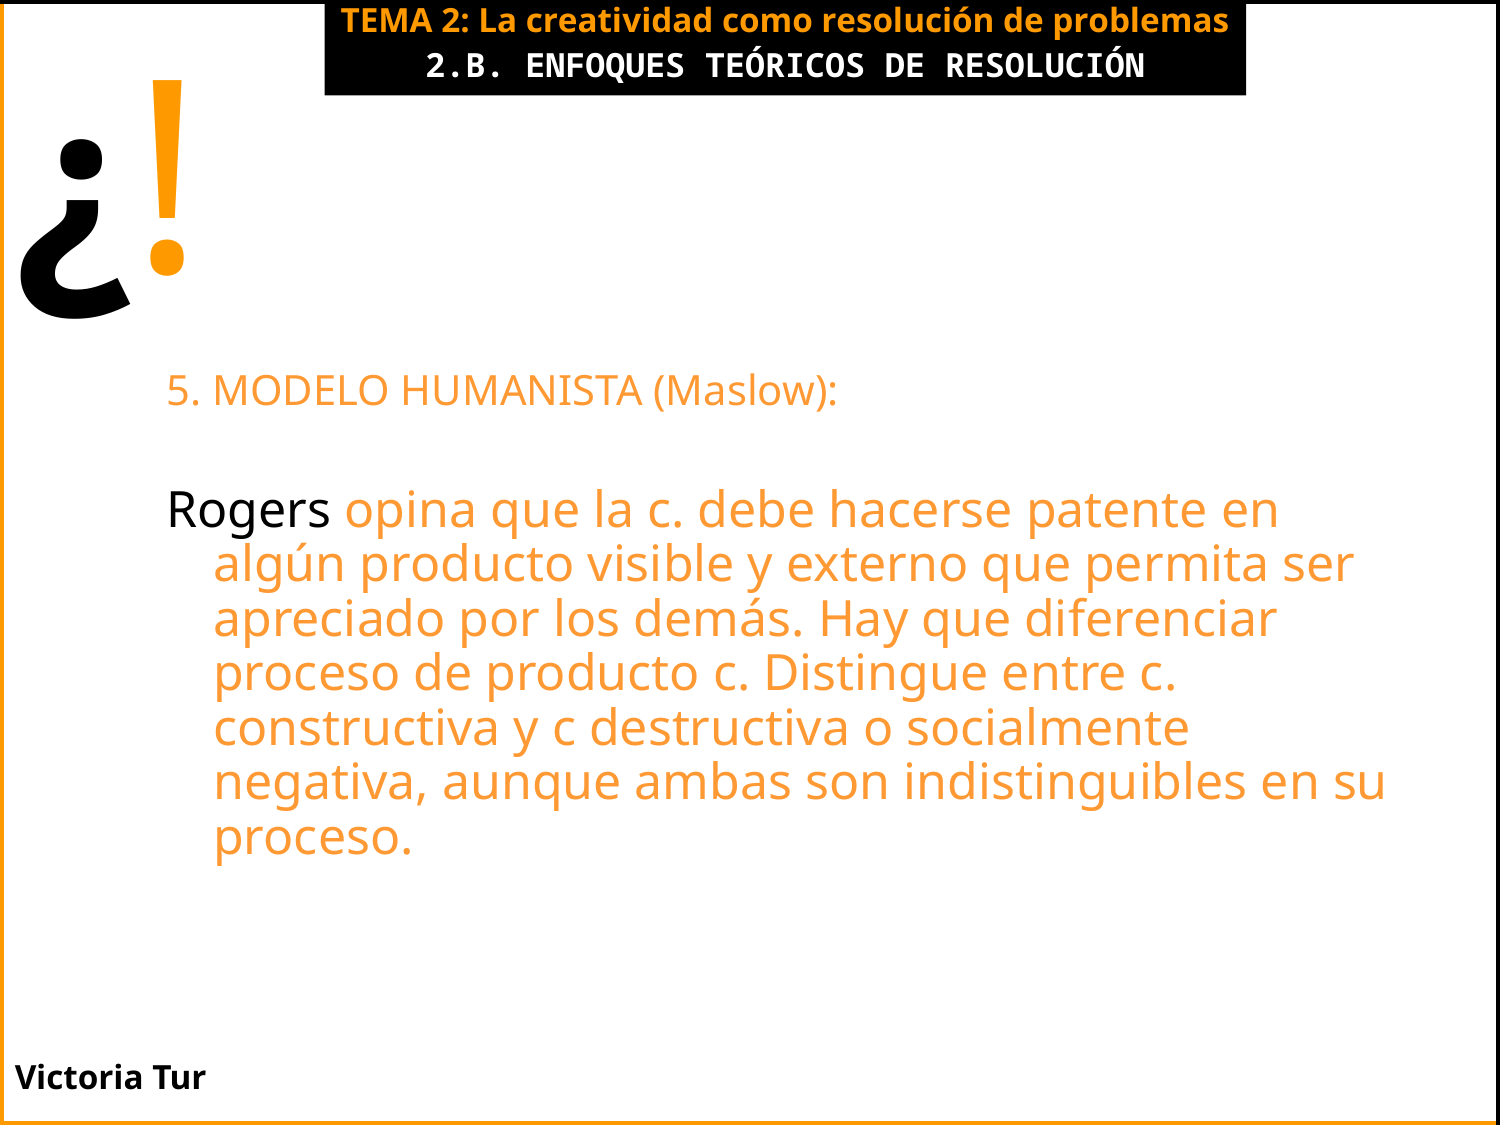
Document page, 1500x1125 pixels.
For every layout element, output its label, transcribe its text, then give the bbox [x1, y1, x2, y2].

list 5. MODELO HUMANISTA (Maslow): Rogers opina que la c. debe hacerse patente en algún producto visible y externo que permita ser apreciado por los demás. Hay que diferenciar proceso de producto c. Distingue entre c. constructiva y c destructiva o socialmente negativa, aunque ambas son indistinguibles en su proceso. [76, 361, 1427, 998]
